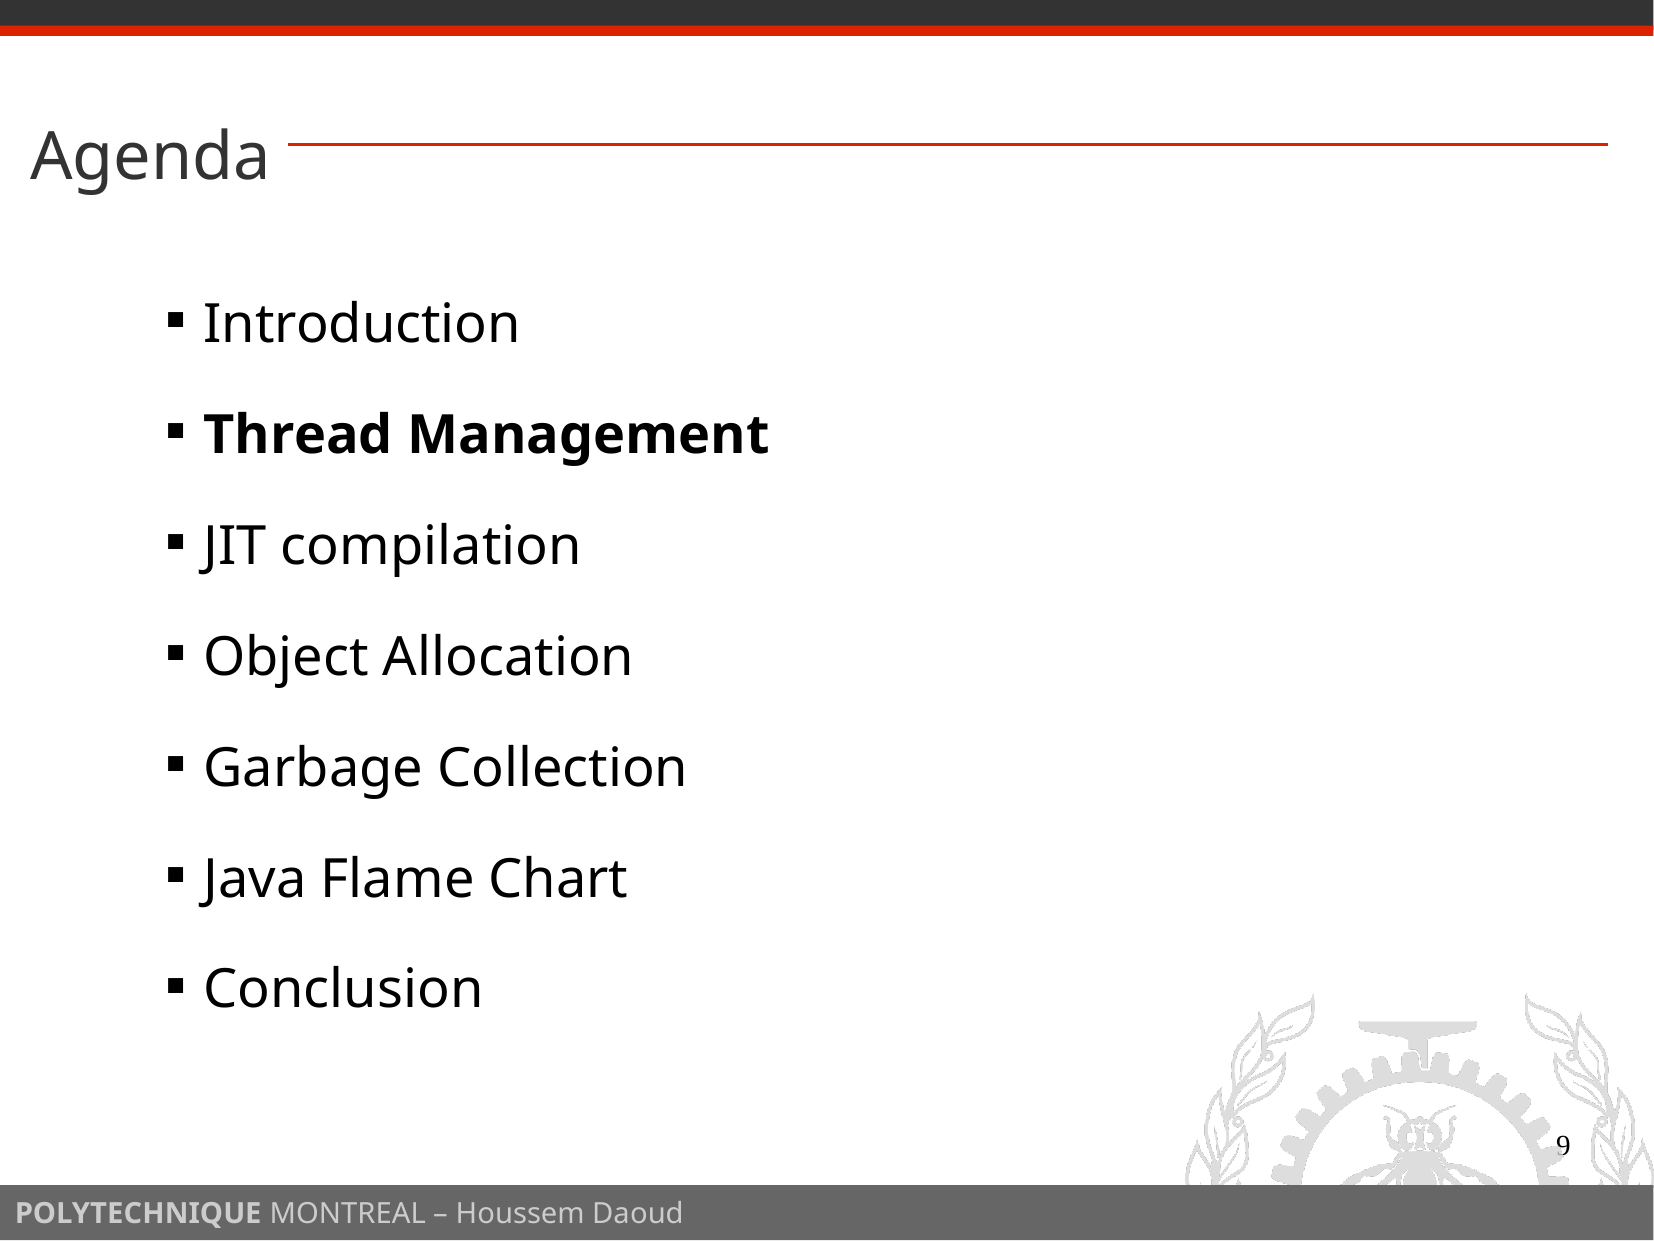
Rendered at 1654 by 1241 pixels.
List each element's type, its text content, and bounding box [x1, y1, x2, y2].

picture [1185, 968, 1654, 1185]
text_box POLYTECHNIQUE MONTREAL – Houssem Daoud [0, 1185, 1654, 1241]
text_box Introduction Thread Management JIT compilation Object Allocation Garbage Collection Java Flame Chart Conclusion [168, 280, 1519, 991]
text_box [0, 0, 1654, 36]
text_box Agenda [30, 60, 1561, 203]
